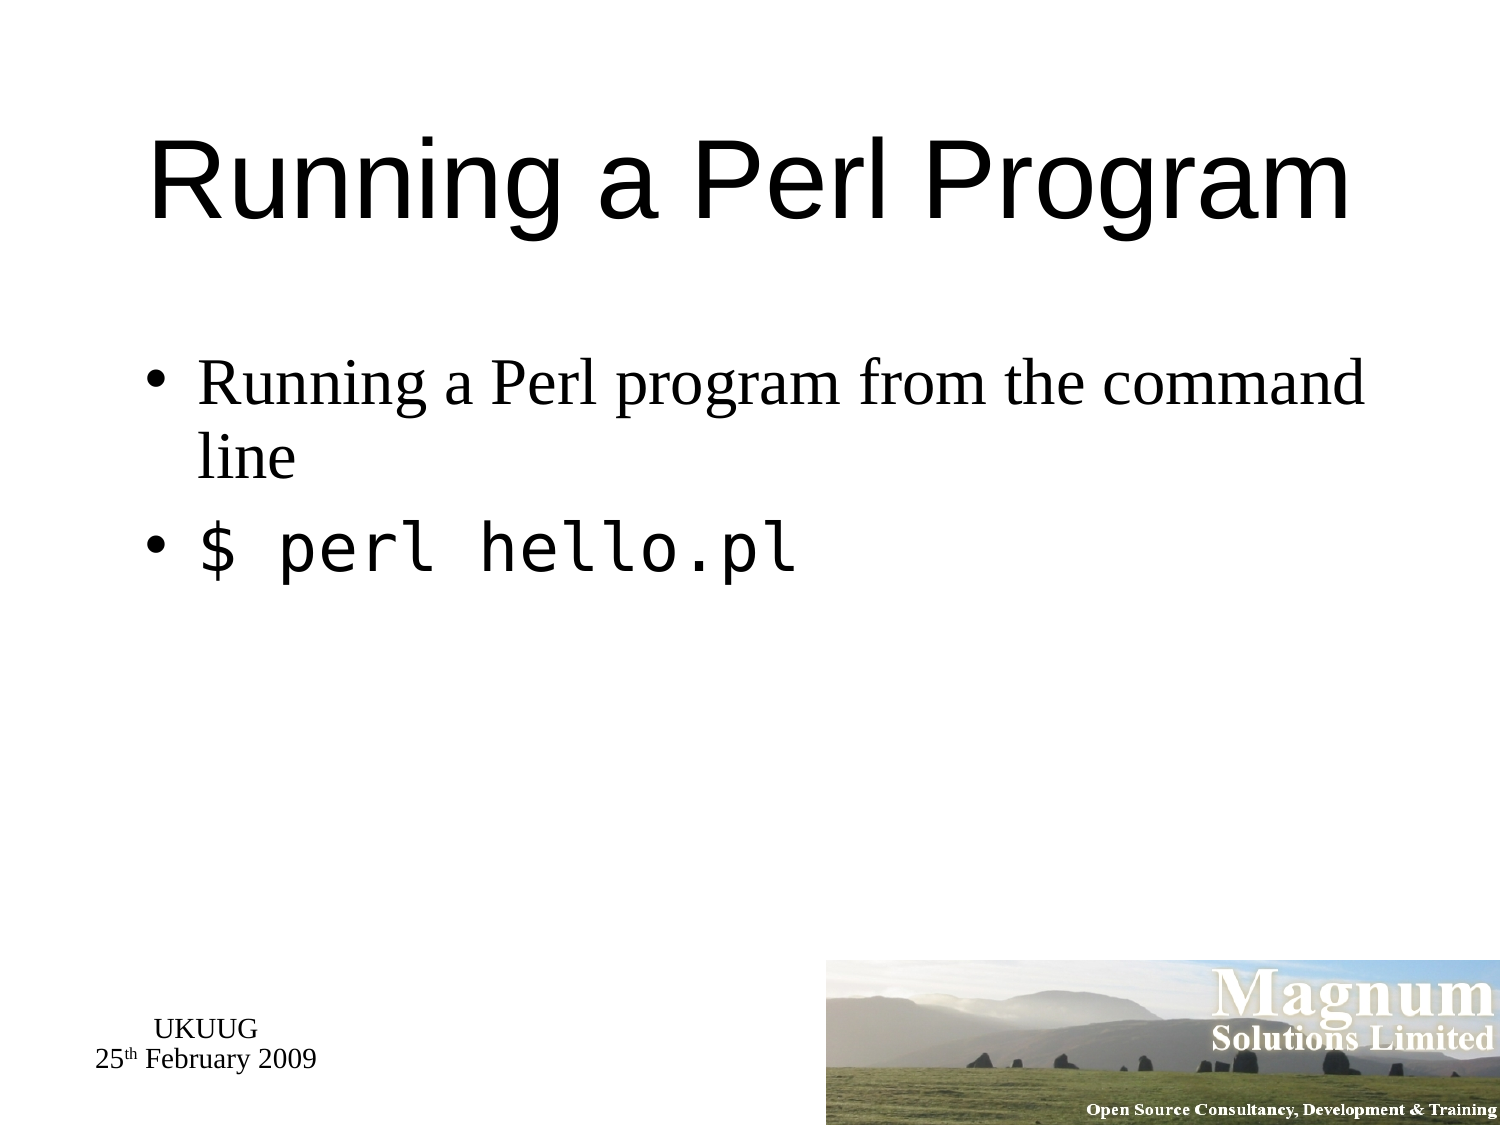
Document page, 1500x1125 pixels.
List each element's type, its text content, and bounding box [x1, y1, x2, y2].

title Running a Perl Program [112, 62, 1388, 250]
list Running a Perl program from the command line $ perl hello.pl [112, 337, 1388, 1013]
picture [826, 960, 1500, 1125]
